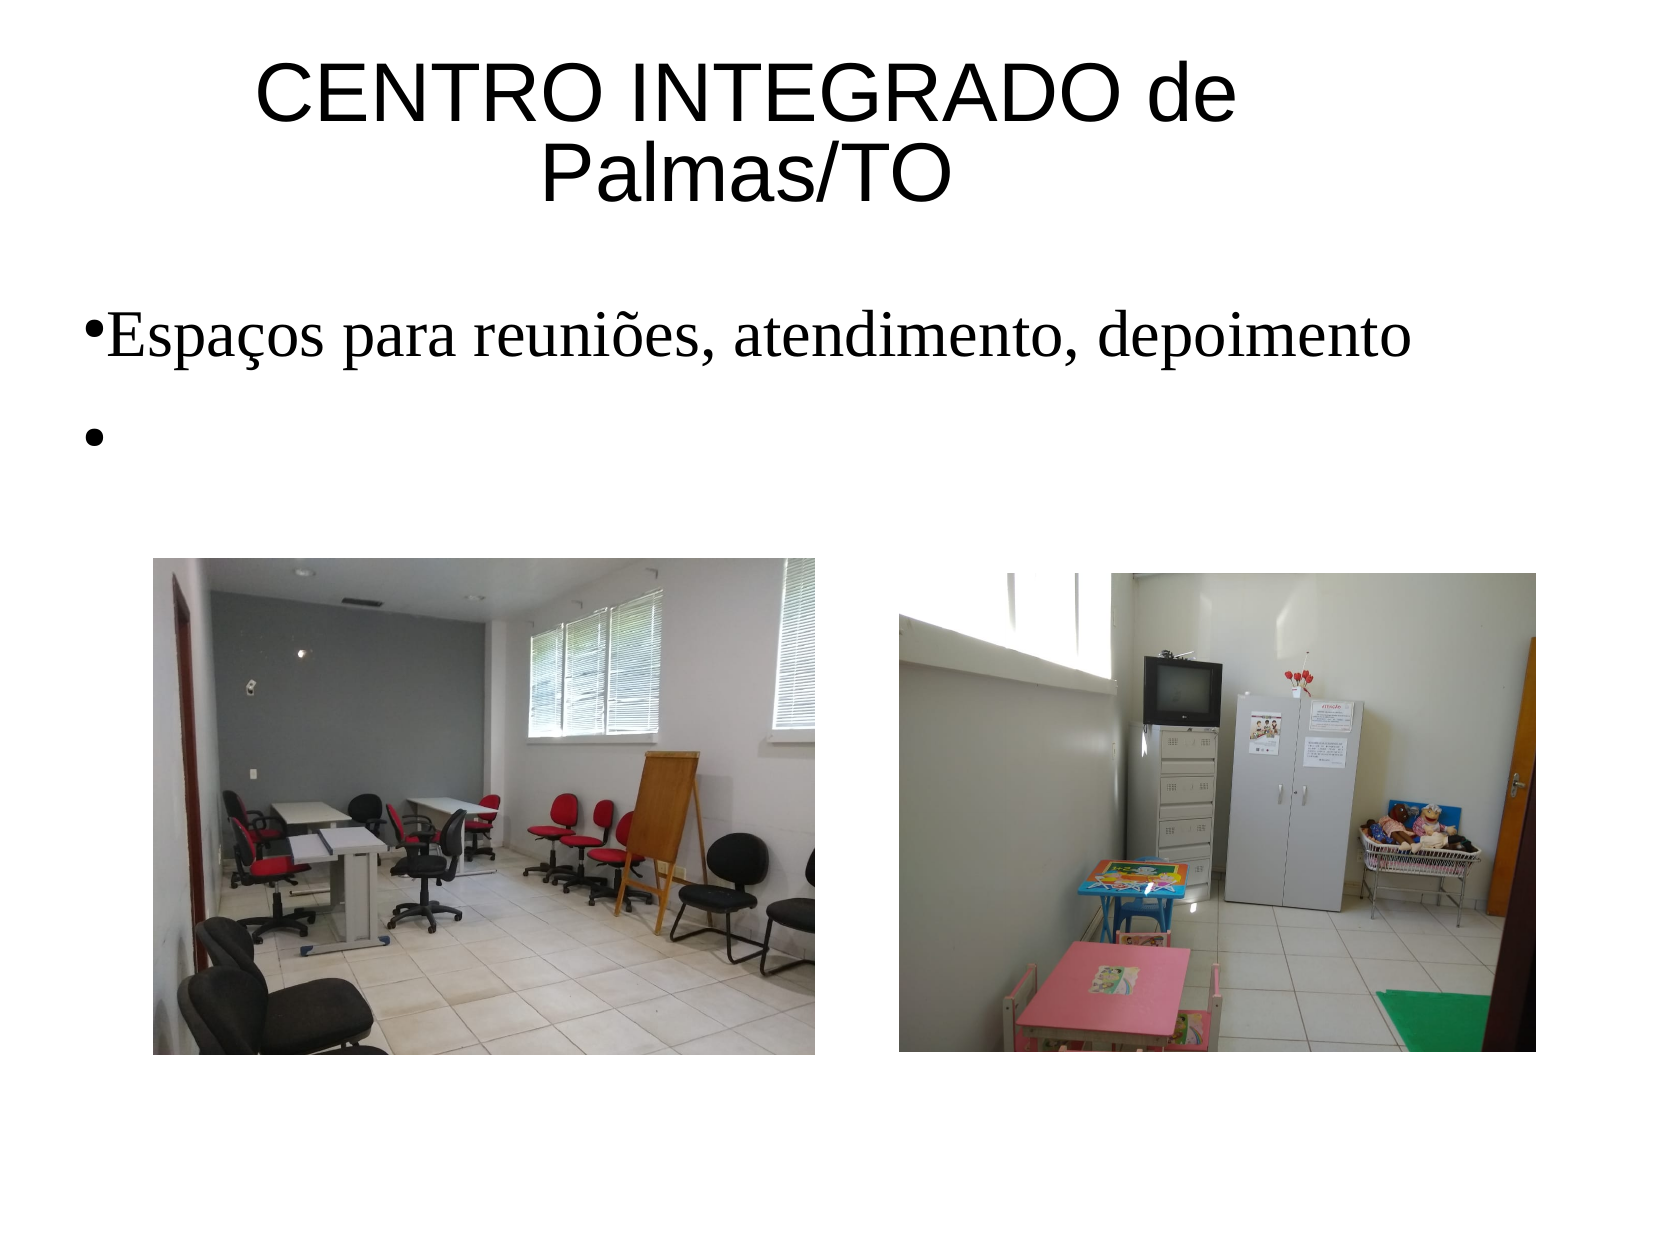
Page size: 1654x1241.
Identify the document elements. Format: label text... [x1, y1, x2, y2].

title CENTRO INTEGRADO de Palmas/TO [82, 47, 1412, 229]
list Espaços para reuniões, atendimento, depoimento [82, 290, 1571, 1010]
picture [899, 574, 1536, 1052]
picture [153, 558, 815, 1055]
